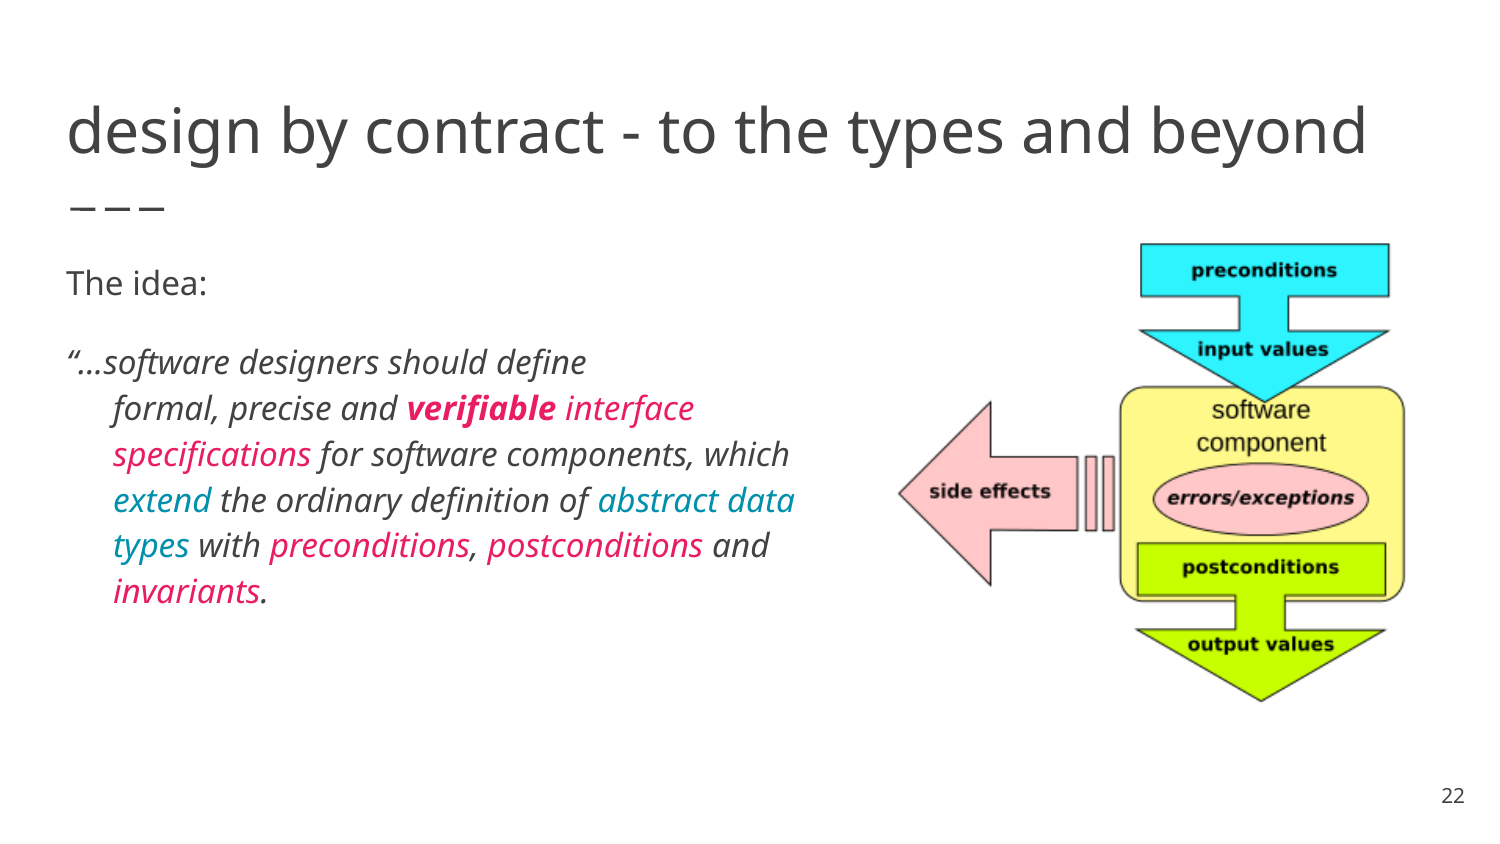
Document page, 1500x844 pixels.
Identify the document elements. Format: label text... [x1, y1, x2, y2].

slide_number <number> [1389, 764, 1480, 830]
list The idea: “...software designers should define formal, precise and verifiable interface specifications for software components, which extend the ordinary definition of abstract data types with preconditions, postconditions and invariants. [51, 240, 863, 750]
picture [893, 242, 1410, 749]
title design by contract - to the types and beyond [51, 61, 1449, 182]
